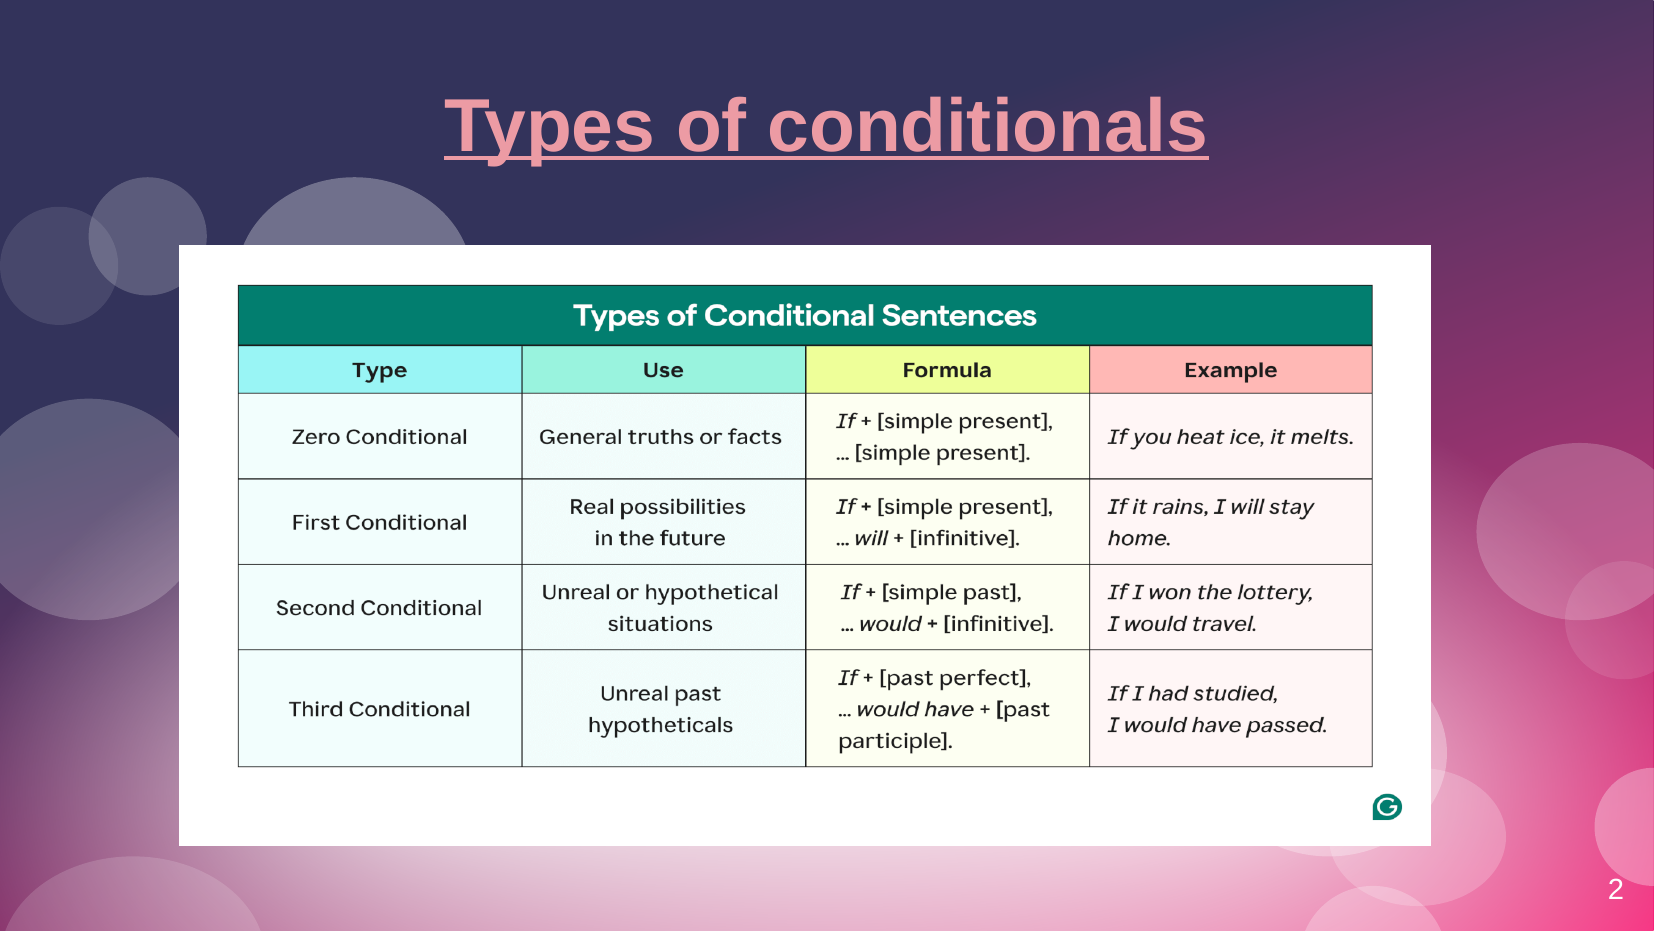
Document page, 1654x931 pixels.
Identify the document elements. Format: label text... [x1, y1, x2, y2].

picture [179, 245, 1431, 846]
title Types of conditionals [88, 44, 1565, 207]
